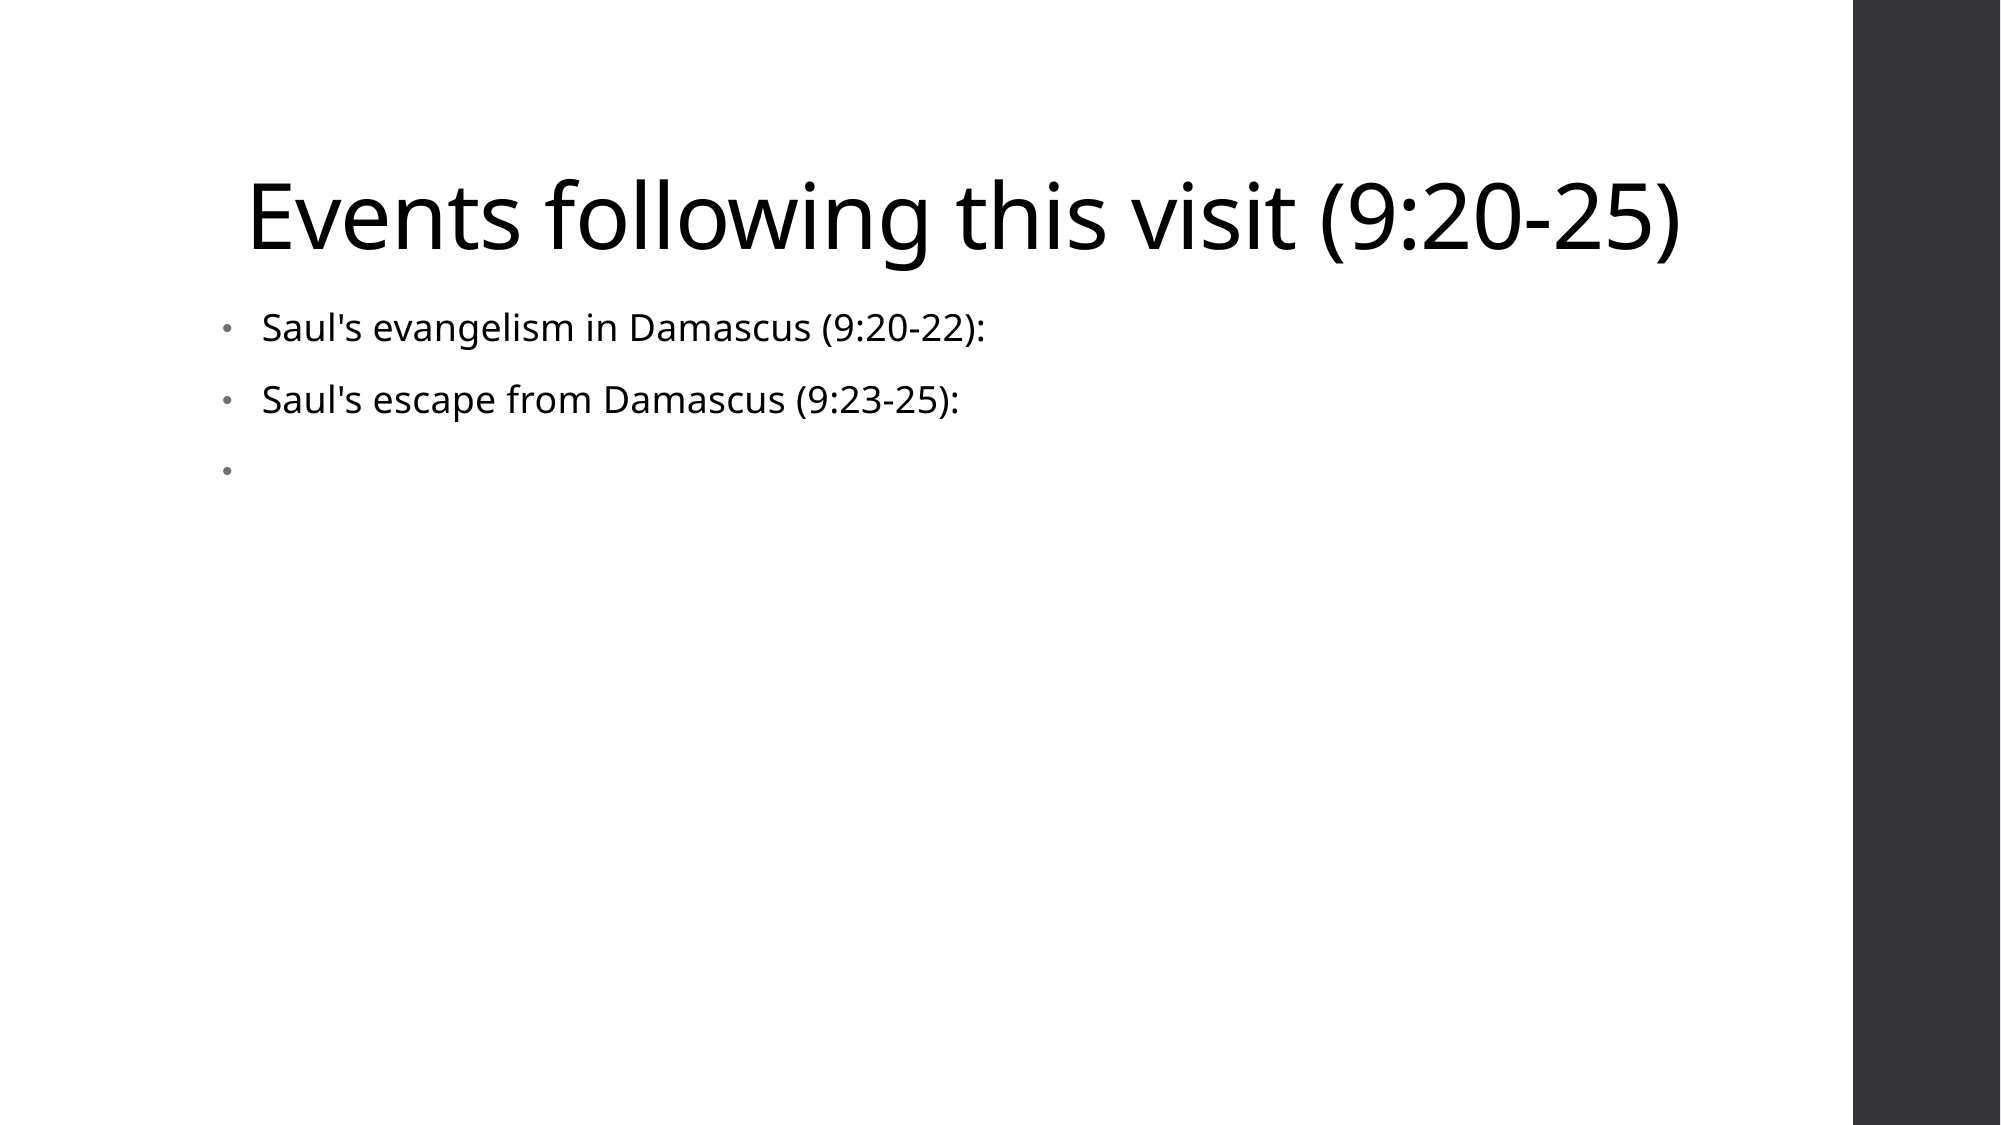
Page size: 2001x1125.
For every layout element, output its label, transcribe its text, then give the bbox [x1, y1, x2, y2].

title Events following this visit (9:20-25) [206, 60, 1797, 278]
list Saul's evangelism in Damascus (9:20-22): Saul's escape from Damascus (9:23-25): [206, 299, 1617, 1014]
